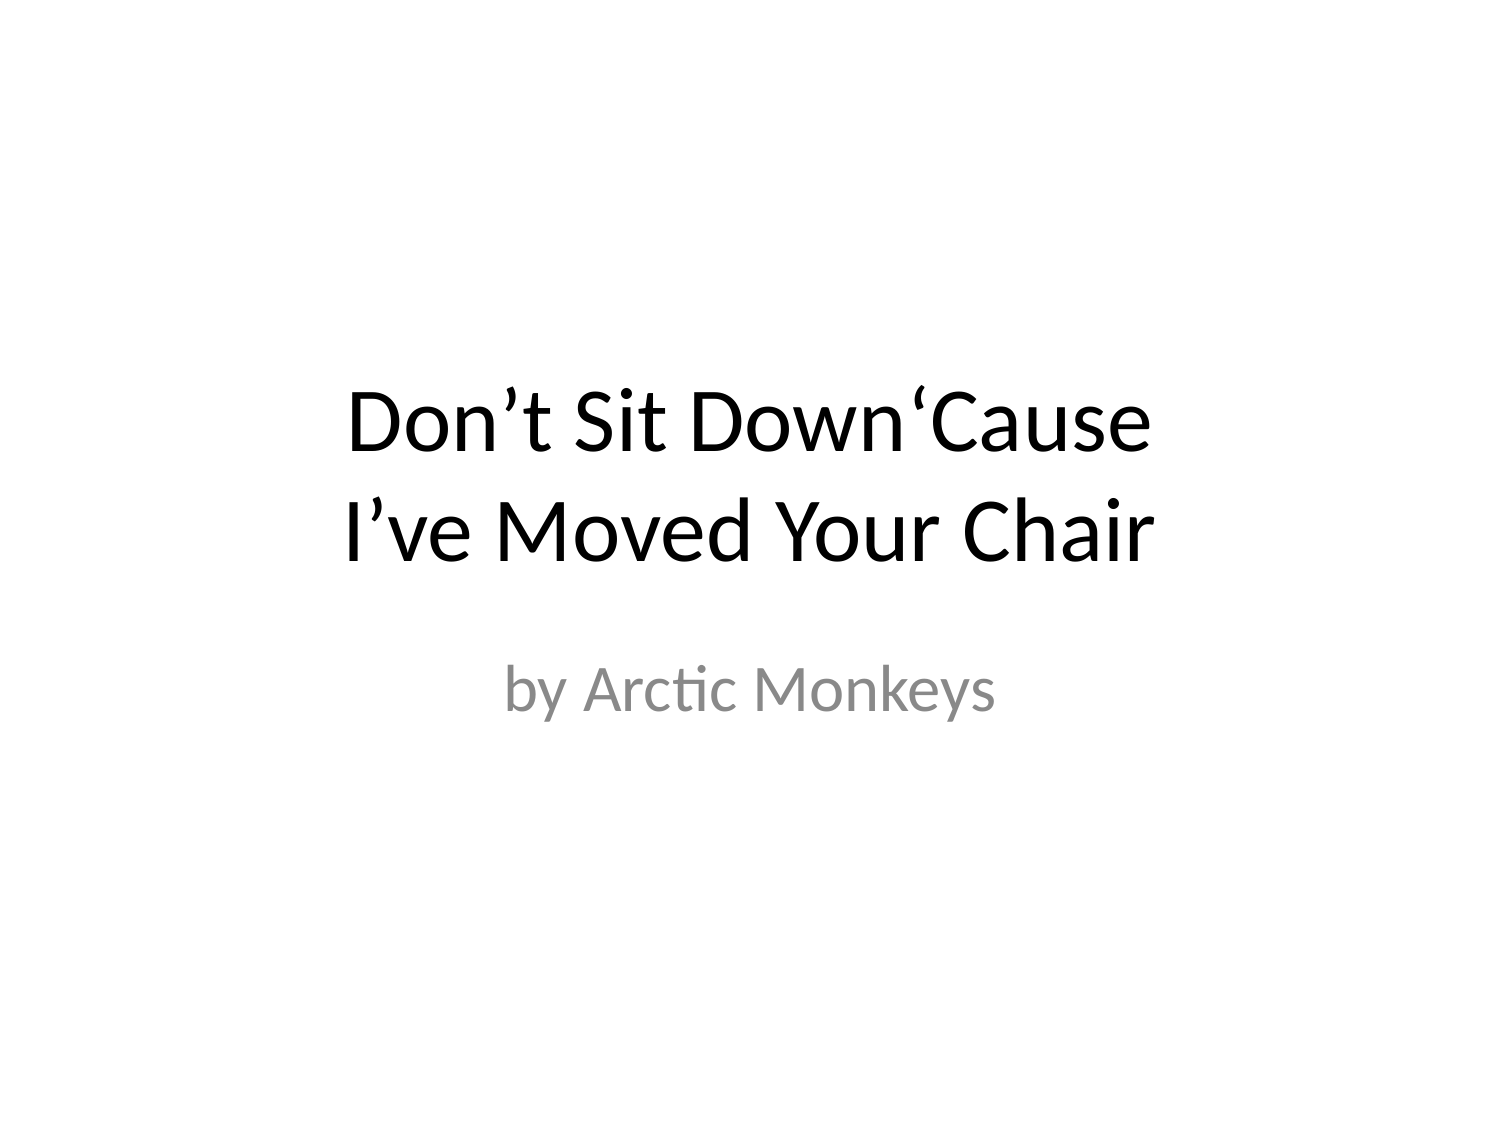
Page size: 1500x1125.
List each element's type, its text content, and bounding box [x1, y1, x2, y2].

title Don’t Sit Down ‘Cause I’ve Moved Your Chair [112, 349, 1388, 591]
subtitle by Arctic Monkeys [225, 637, 1276, 925]
